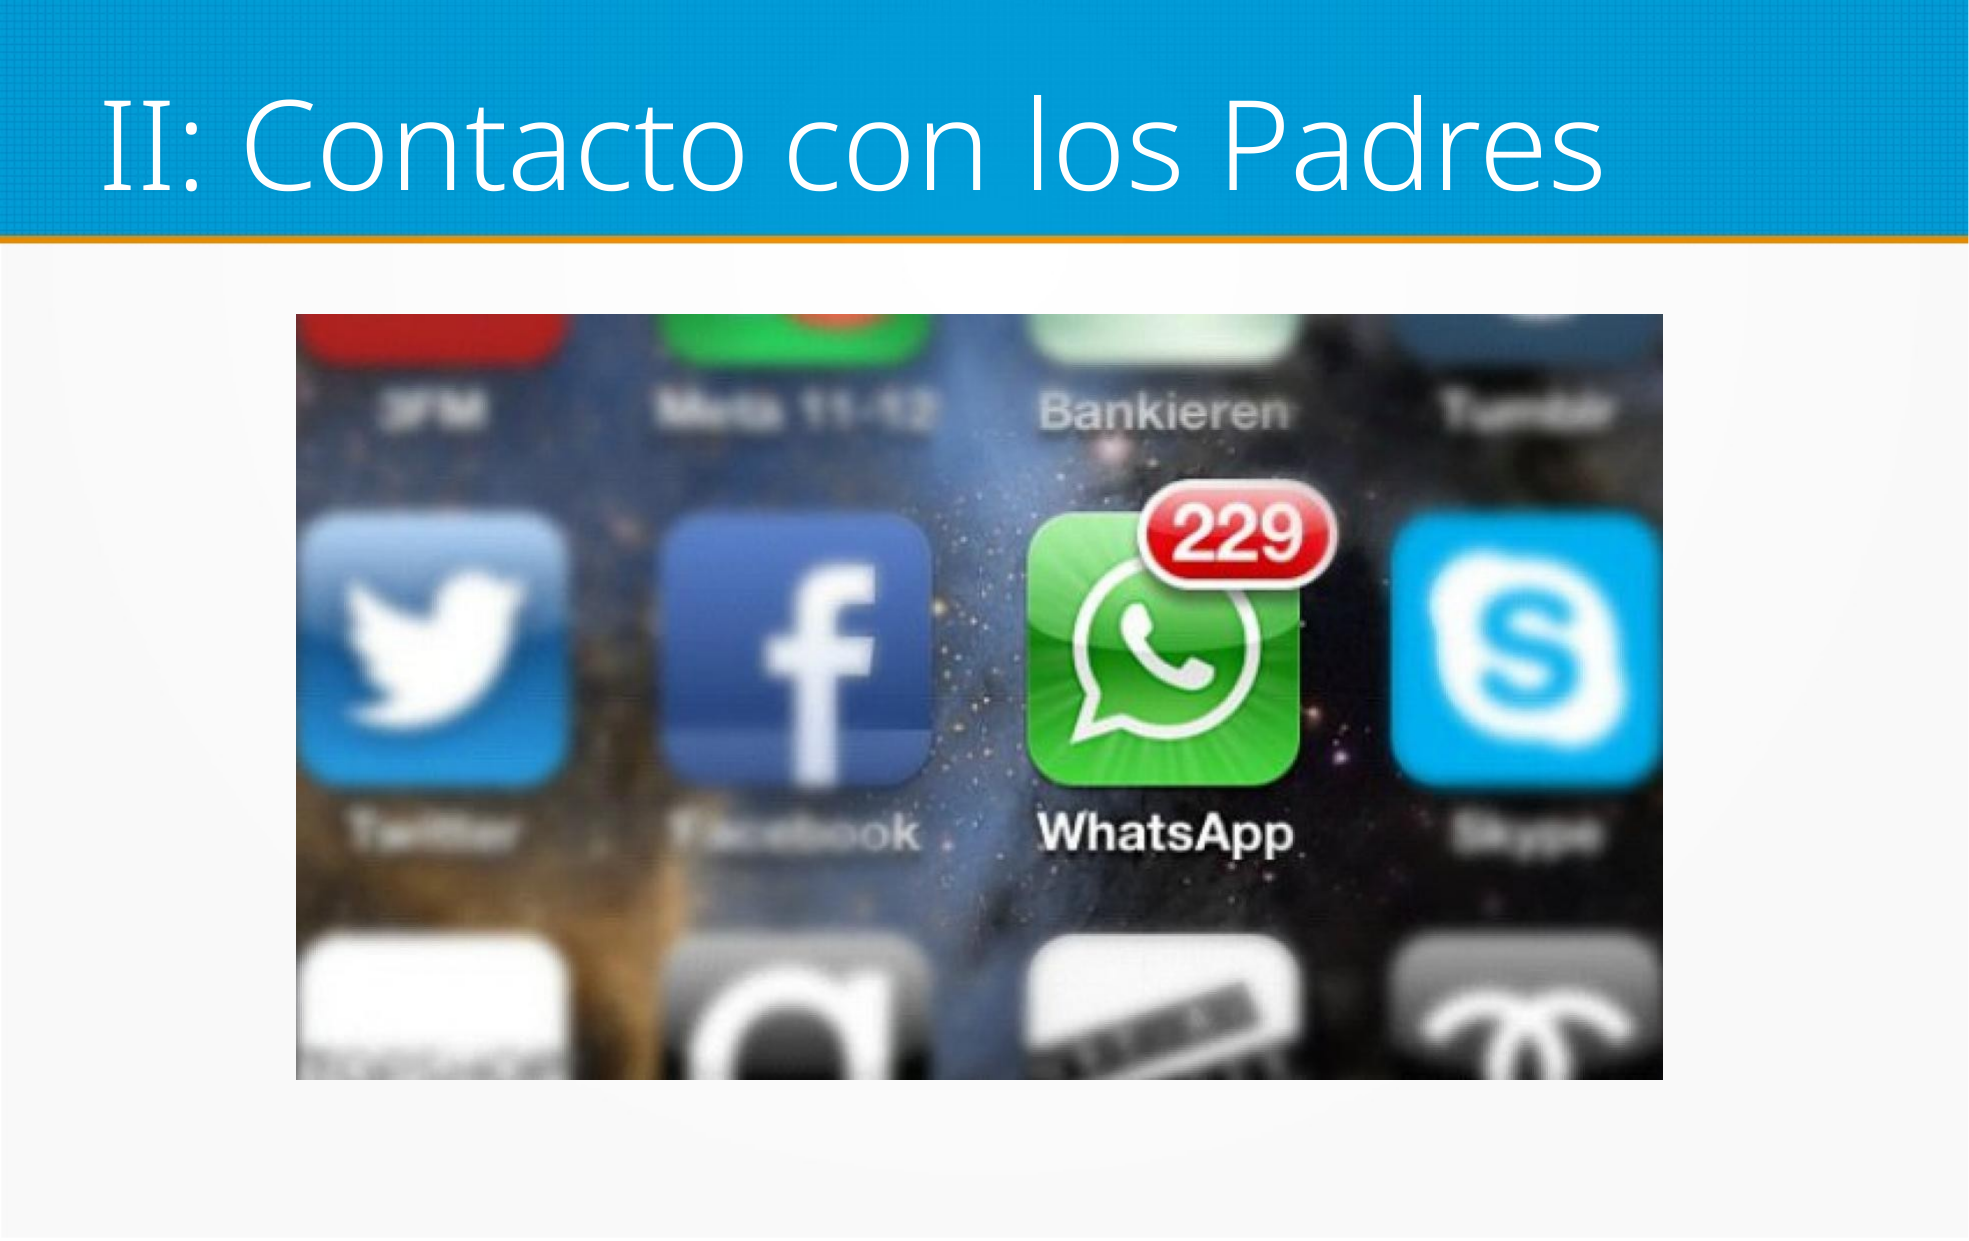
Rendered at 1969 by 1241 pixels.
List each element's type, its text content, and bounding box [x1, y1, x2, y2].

title II: Contacto con los Padres [98, 19, 1870, 227]
picture [0, 233, 1969, 1241]
